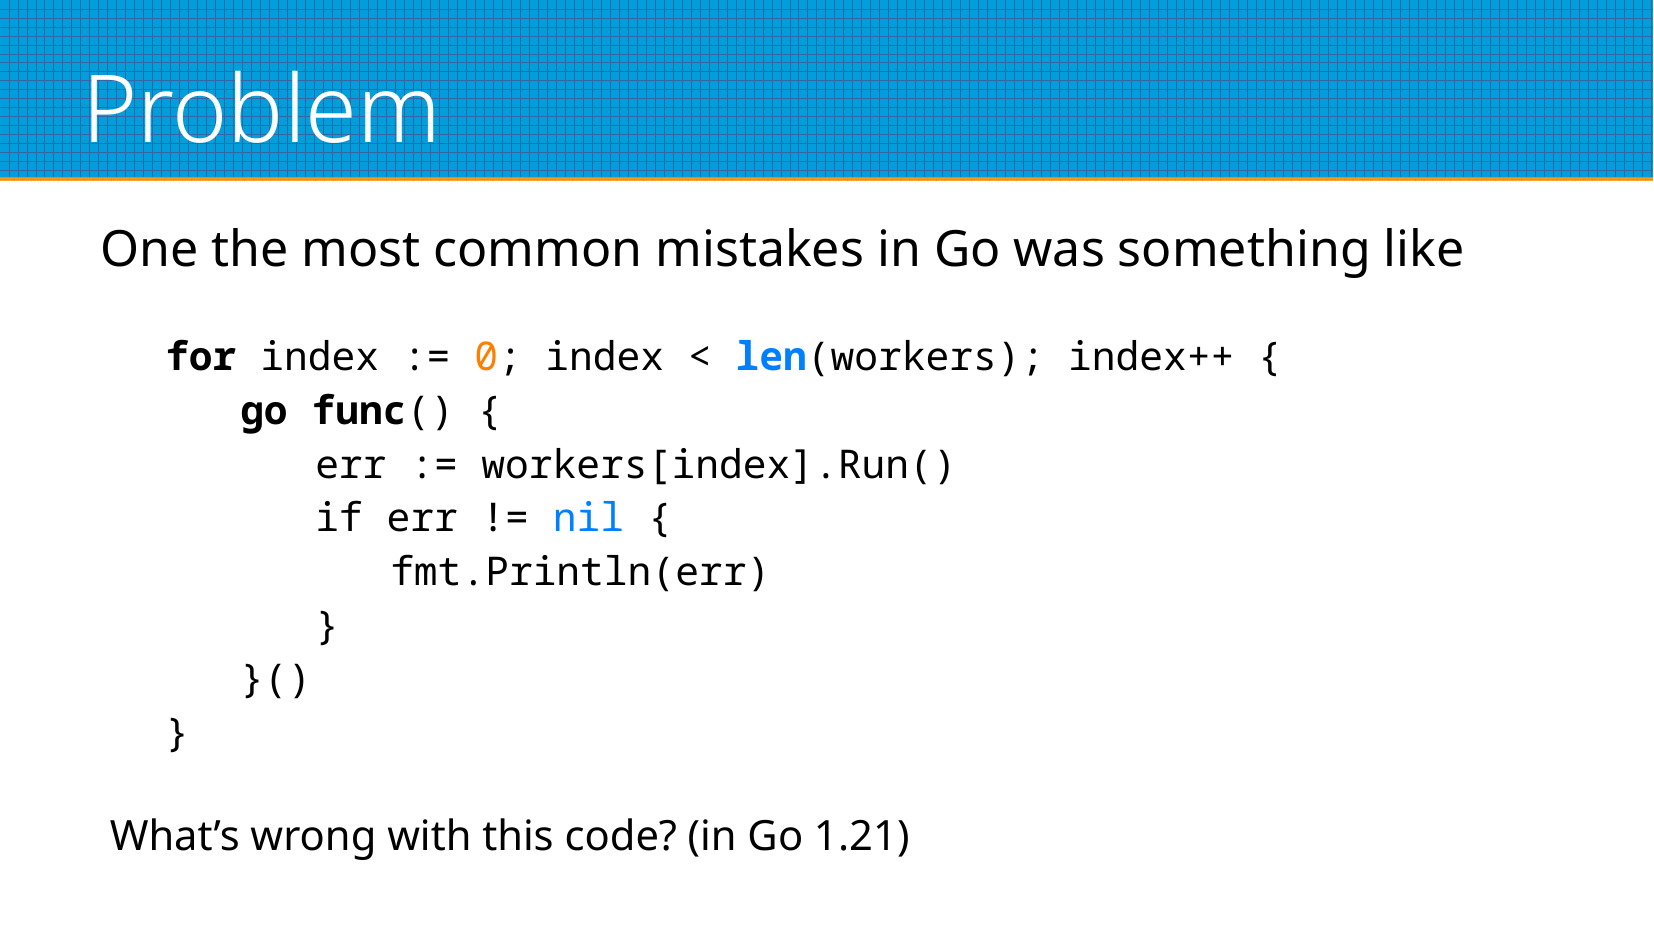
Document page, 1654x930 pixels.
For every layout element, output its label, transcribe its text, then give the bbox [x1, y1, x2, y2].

list One the most common mistakes in Go was something like [29, 213, 1609, 352]
text_box What’s wrong with this code? (in Go 1.21) [103, 743, 1576, 926]
text_box for index := 0; index < len(workers); index++ { go func() { err := workers[index].Run() if err != nil { fmt.Println(err) } }() } [159, 322, 1388, 743]
title Problem [82, 14, 1571, 171]
